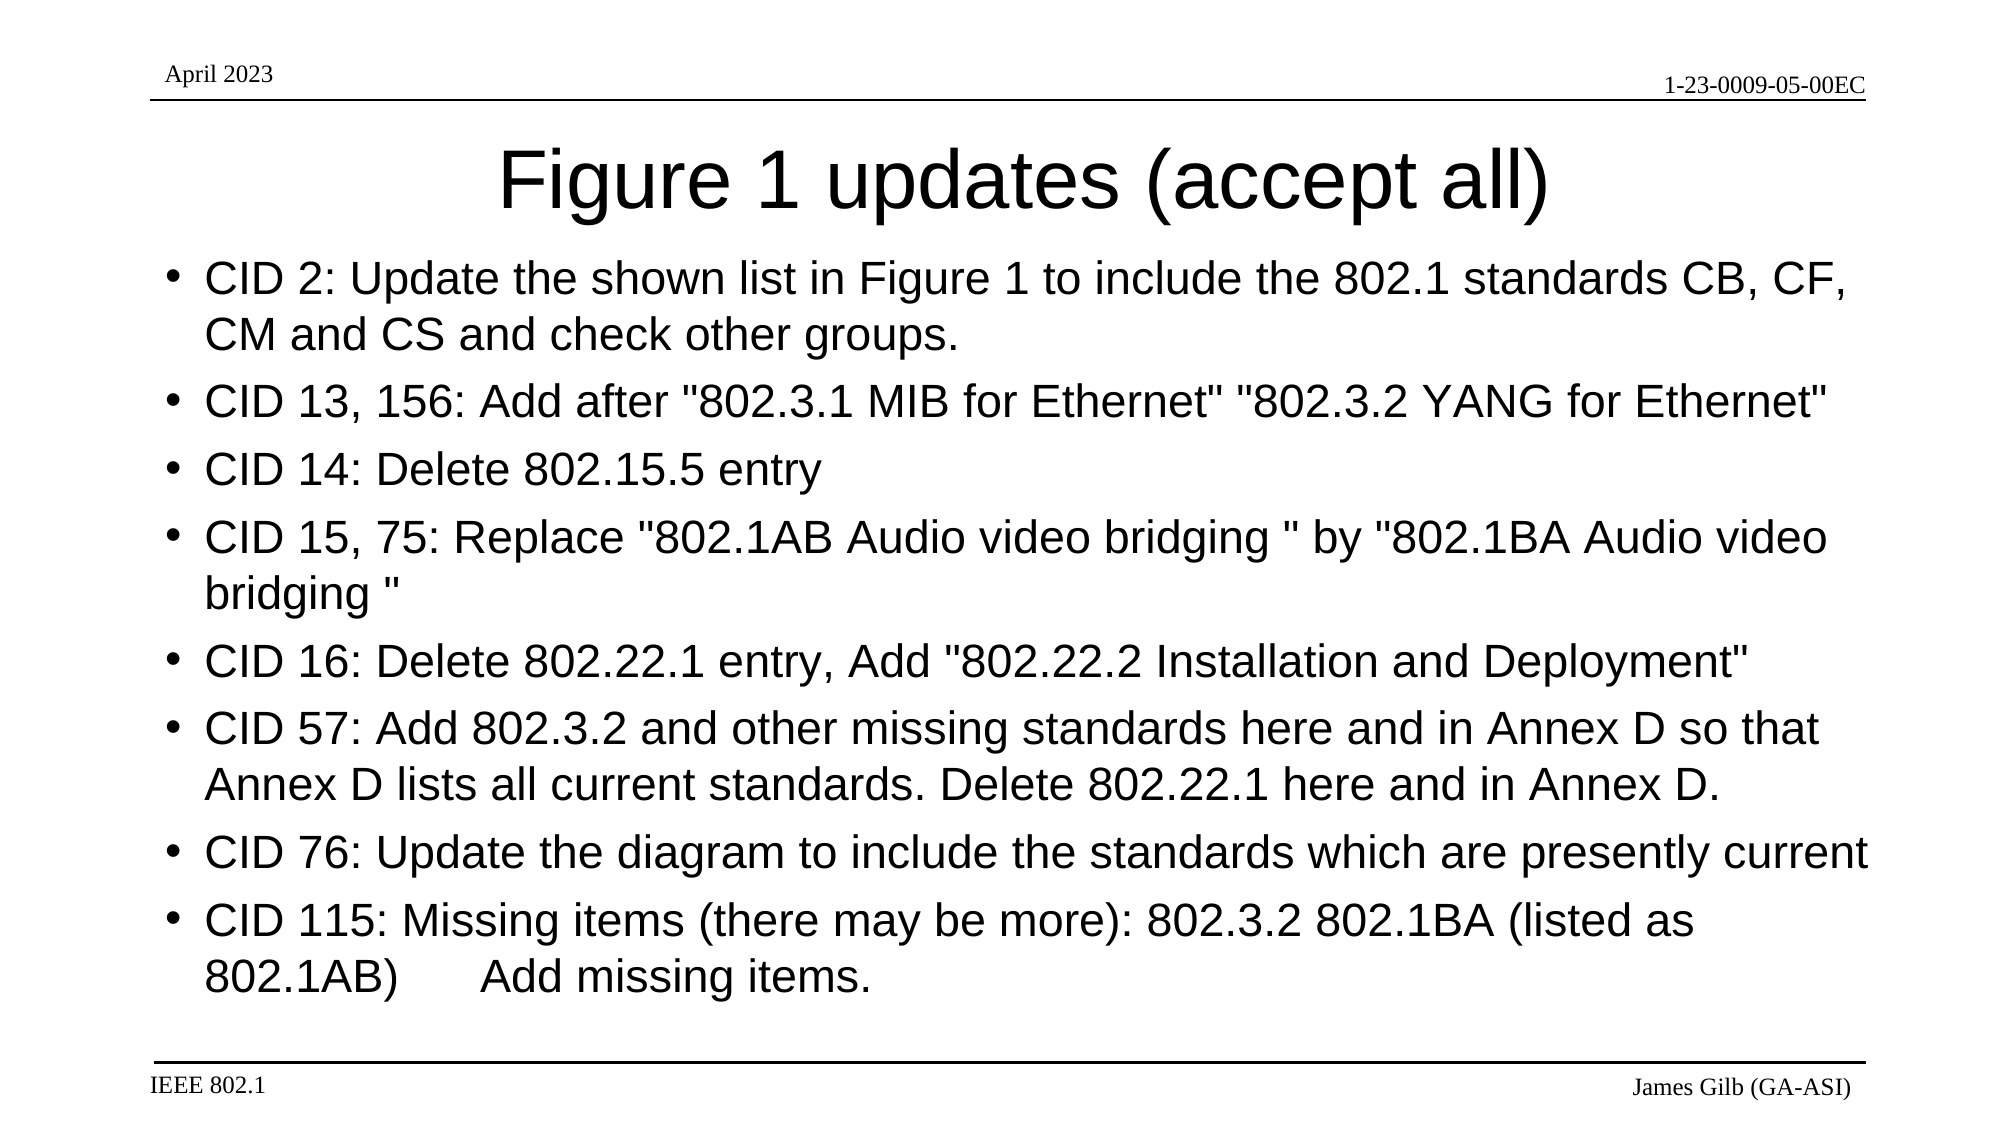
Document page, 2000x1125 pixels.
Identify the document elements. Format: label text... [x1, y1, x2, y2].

title Figure 1 updates (accept all) [149, 112, 1900, 238]
list CID 2: Update the shown list in Figure 1 to include the 802.1 standards CB, CF, CM and CS and check other groups. CID 13, 156: Add after "802.3.1 MIB for Ethernet" "802.3.2 YANG for Ethernet" CID 14: Delete 802.15.5 entry CID 15, 75: Replace "802.1AB Audio video bridging " by "802.1BA Audio video bridging " CID 16: Delete 802.22.1 entry, Add "802.22.2 Installation and Deployment" CID 57: Add 802.3.2 and other missing standards here and in Annex D so that Annex D lists all current standards. Delete 802.22.1 here and in Annex D. CID 76: Update the diagram to include the standards which are presently current CID 115: Missing items (there may be more): 802.3.2 802.1BA (listed as 802.1AB) Add missing items. [149, 239, 1900, 1051]
